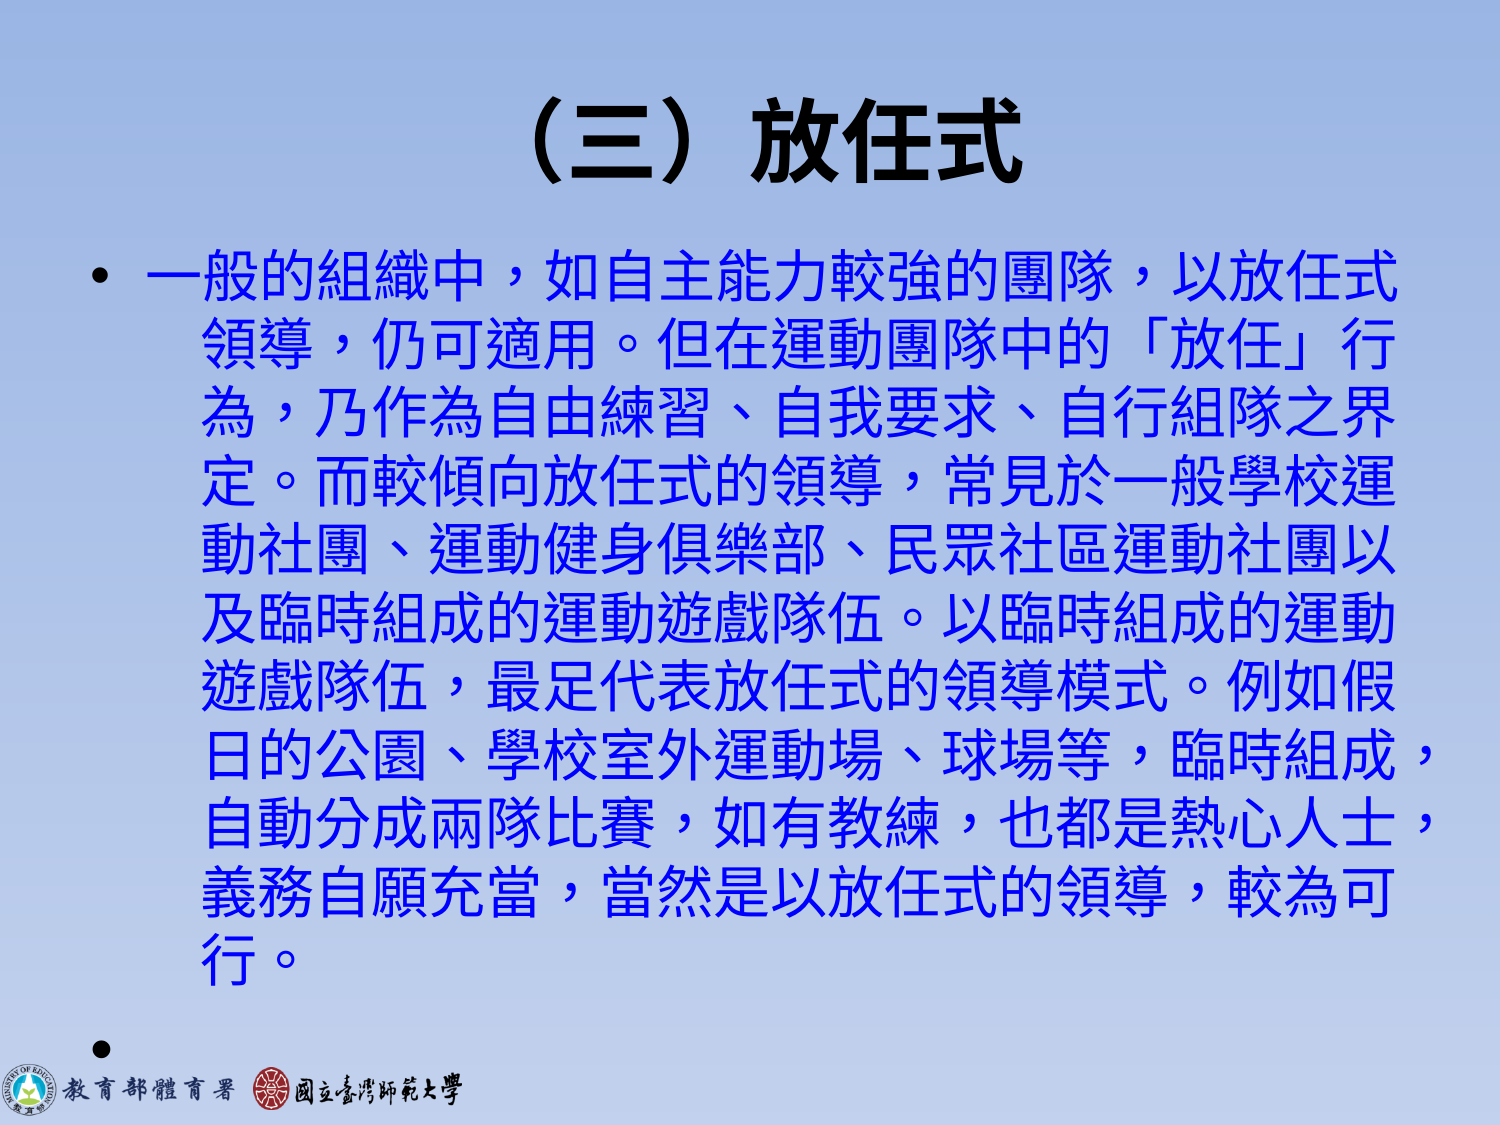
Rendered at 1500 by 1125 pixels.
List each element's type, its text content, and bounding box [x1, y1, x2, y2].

list 一般的組織中，如自主能力較強的團隊，以放任式領導，仍可適用。但在運動團隊中的「放任」行為，乃作為自由練習、自我要求、自行組隊之界定。而較傾向放任式的領導，常見於一般學校運動社團、運動健身俱樂部、民眾社區運動社團以及臨時組成的運動遊戲隊伍。以臨時組成的運動遊戲隊伍，最足代表放任式的領導模式。例如假日的公園、學校室外運動場、球場等，臨時組成，自動分成兩隊比賽，如有教練，也都是熱心人士，義務自願充當，當然是以放任式的領導，較為可行。 [75, 232, 1426, 1007]
title （三）放任式 [75, 45, 1426, 232]
